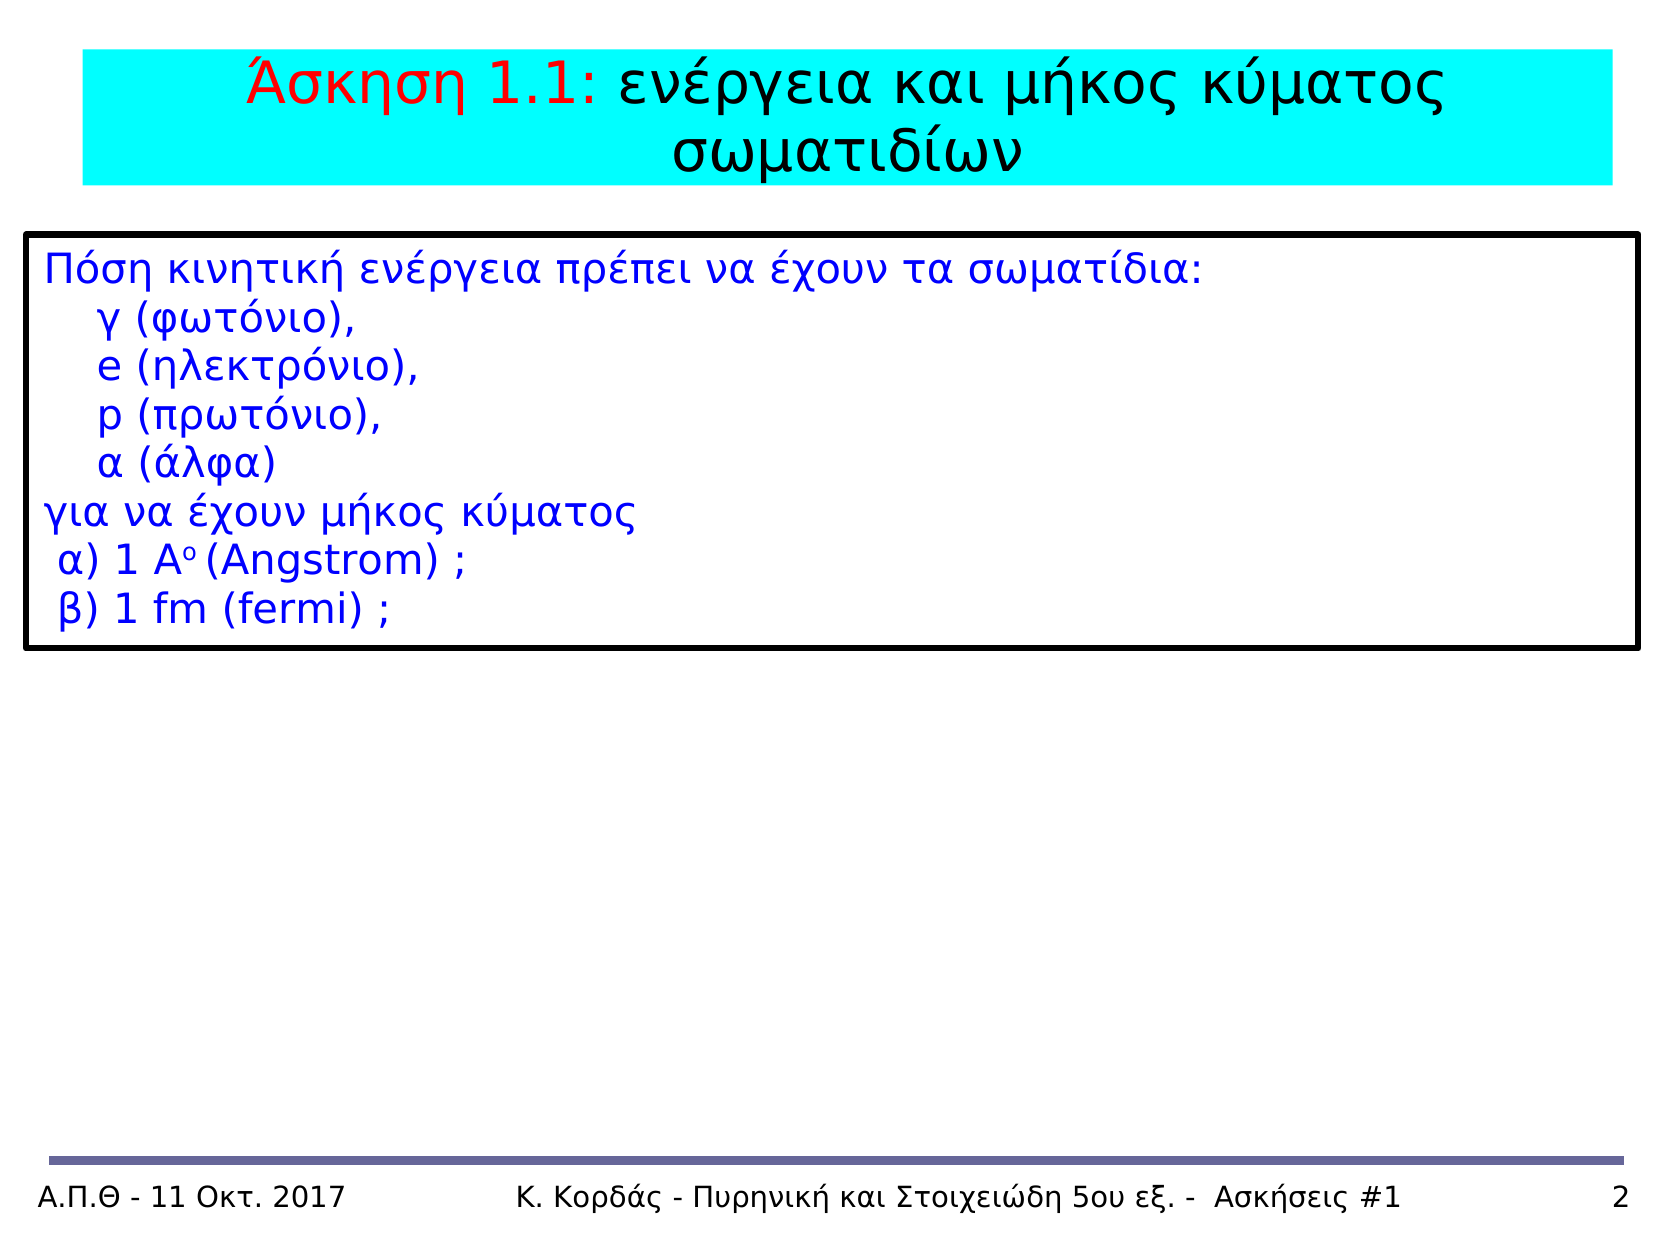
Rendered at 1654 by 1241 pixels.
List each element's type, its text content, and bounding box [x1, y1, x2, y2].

text_box Πόση κινητική ενέργεια πρέπει να έχουν τα σωματίδια: γ (φωτόνιο), e (ηλεκτρόνιο), p (πρωτόνιο), α (άλφα) για να έχουν μήκος κύματος α) 1 Αο (Αngstrom) ; β) 1 fm (fermi) ; [25, 234, 1639, 649]
title Άσκηση 1.1: ενέργεια και μήκος κύματος σωματιδίων [82, 49, 1613, 186]
